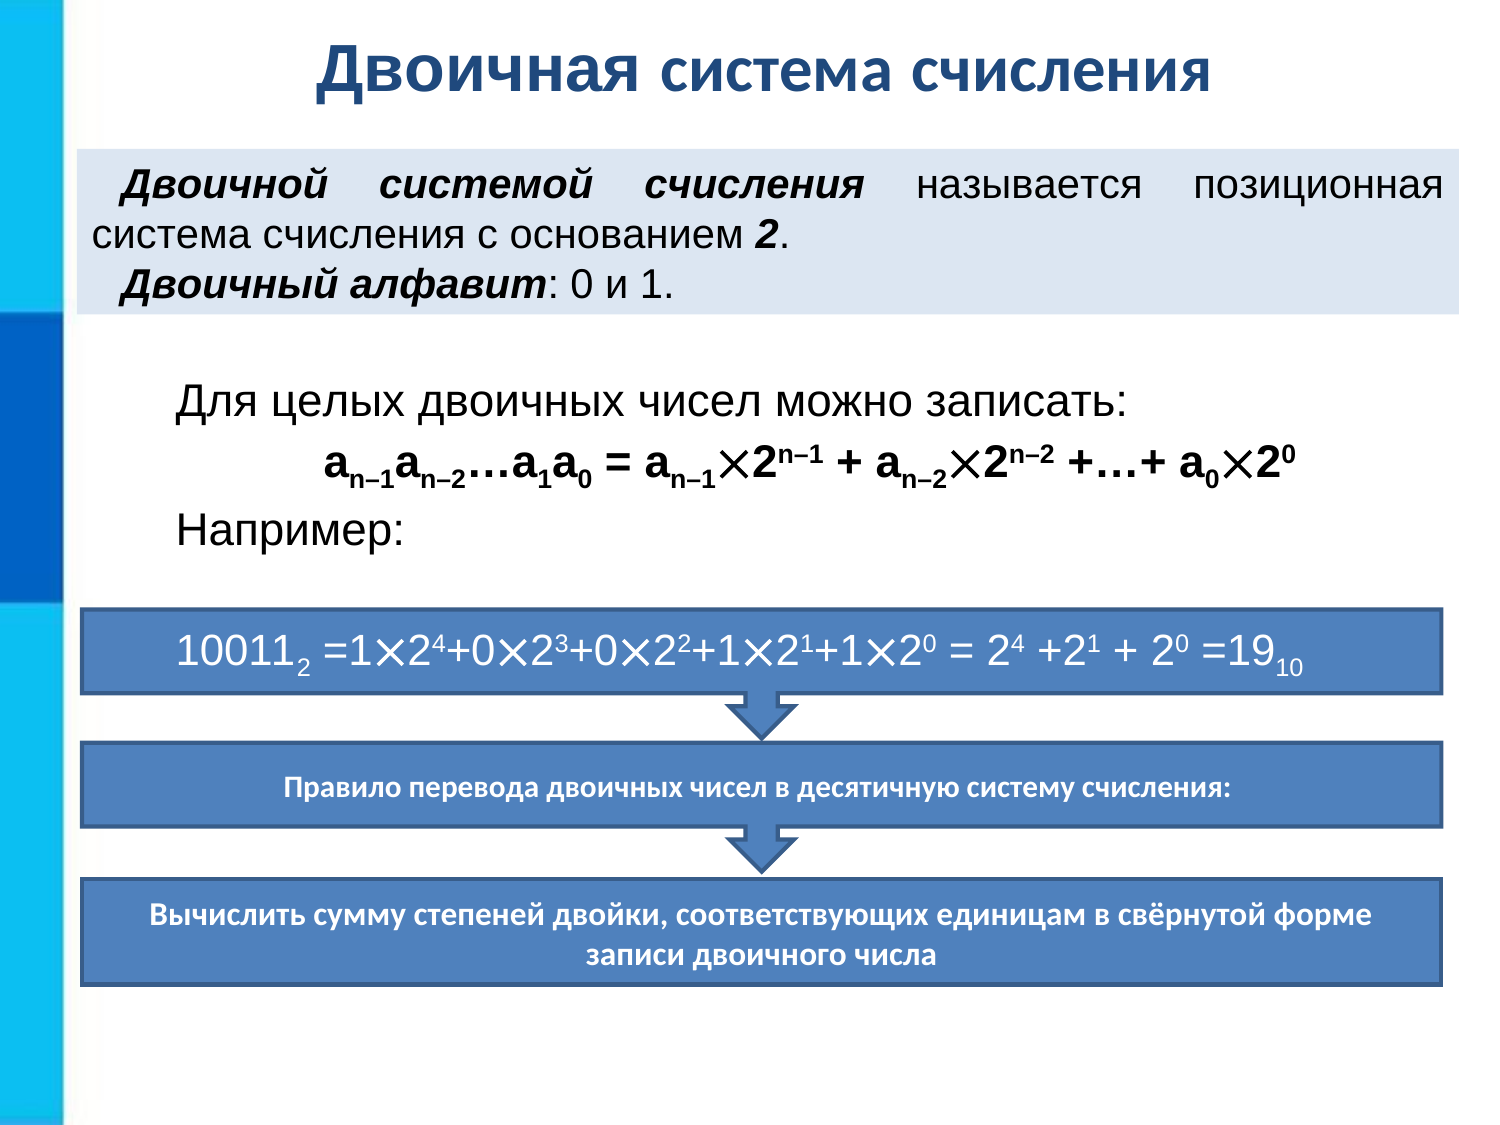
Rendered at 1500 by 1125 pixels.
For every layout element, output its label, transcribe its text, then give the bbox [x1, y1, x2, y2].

picture [0, 0, 1500, 1125]
text_box Для целых двоичных чисел можно записать: an–1an–2…a1a0 = an–12n–1 + an–22n–2 +…+ a020 Например: 100112 =124+023+022+121+120 = 24 +21 + 20 =1910 [117, 363, 1459, 894]
text_box Правило перевода двоичных чисел в десятичную систему счисления: [81, 742, 1442, 872]
text_box [81, 609, 117, 694]
text_box Двоичной системой счисления называется позиционная система счисления с основанием 2. Двоичный алфавит: 0 и 1. [76, 148, 1459, 315]
text_box Двоичная система счисления [112, 0, 1418, 130]
text_box Вычислить сумму степеней двойки, соответствующих единицам в свёрнутой форме записи двоичного числа [81, 879, 1442, 985]
